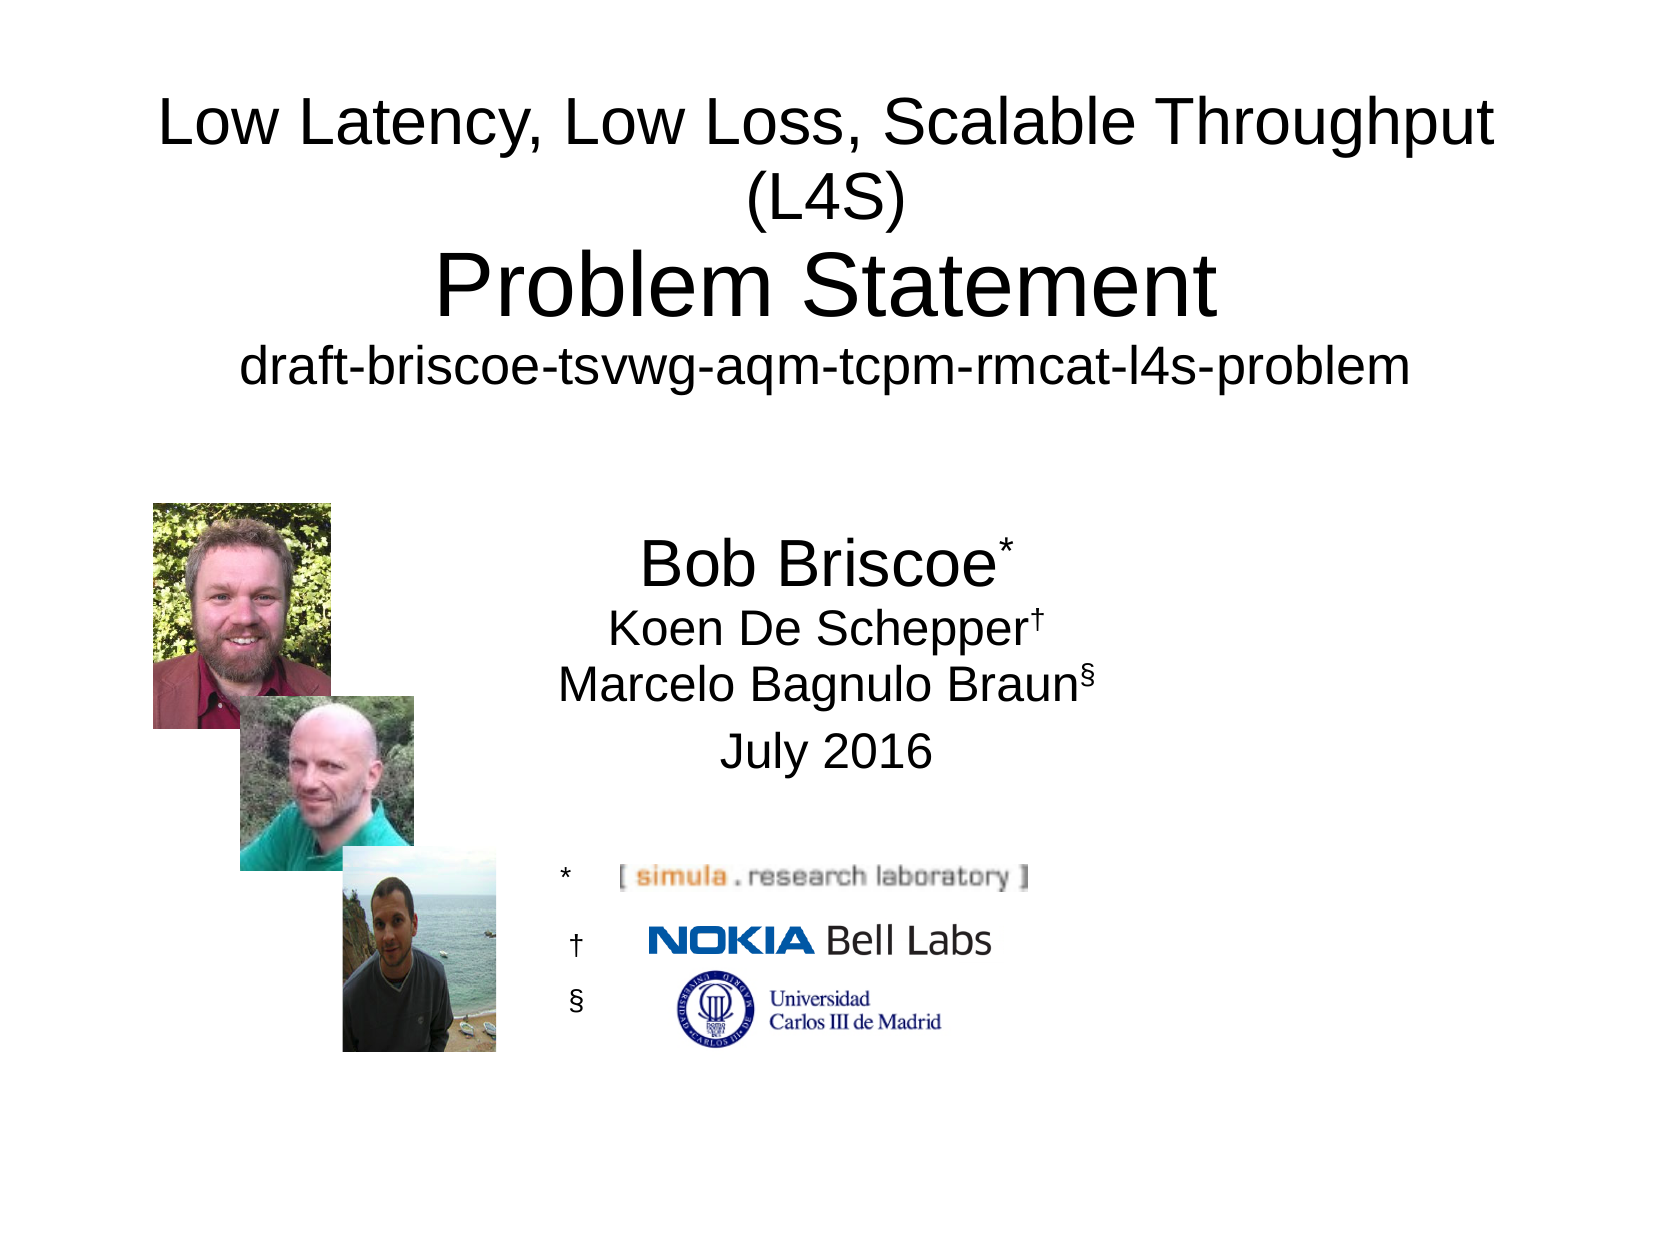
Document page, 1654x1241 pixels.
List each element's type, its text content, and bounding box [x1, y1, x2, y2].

picture [655, 918, 1004, 1063]
picture [620, 864, 1028, 892]
title Low Latency, Low Loss, Scalable Throughput (L4S) Problem Statement draft-briscoe-tsvwg-aqm-tcpm-rmcat-l4s-problem [82, 76, 1571, 280]
subtitle Bob Briscoe* Koen De Schepper† Marcelo Bagnulo Braun§ July 2016 * Simula Research Laboratory † Nokia Bell Labs § Universidad Carloss III, Madrid [82, 280, 1571, 1134]
picture [153, 503, 497, 1052]
picture [649, 926, 815, 954]
